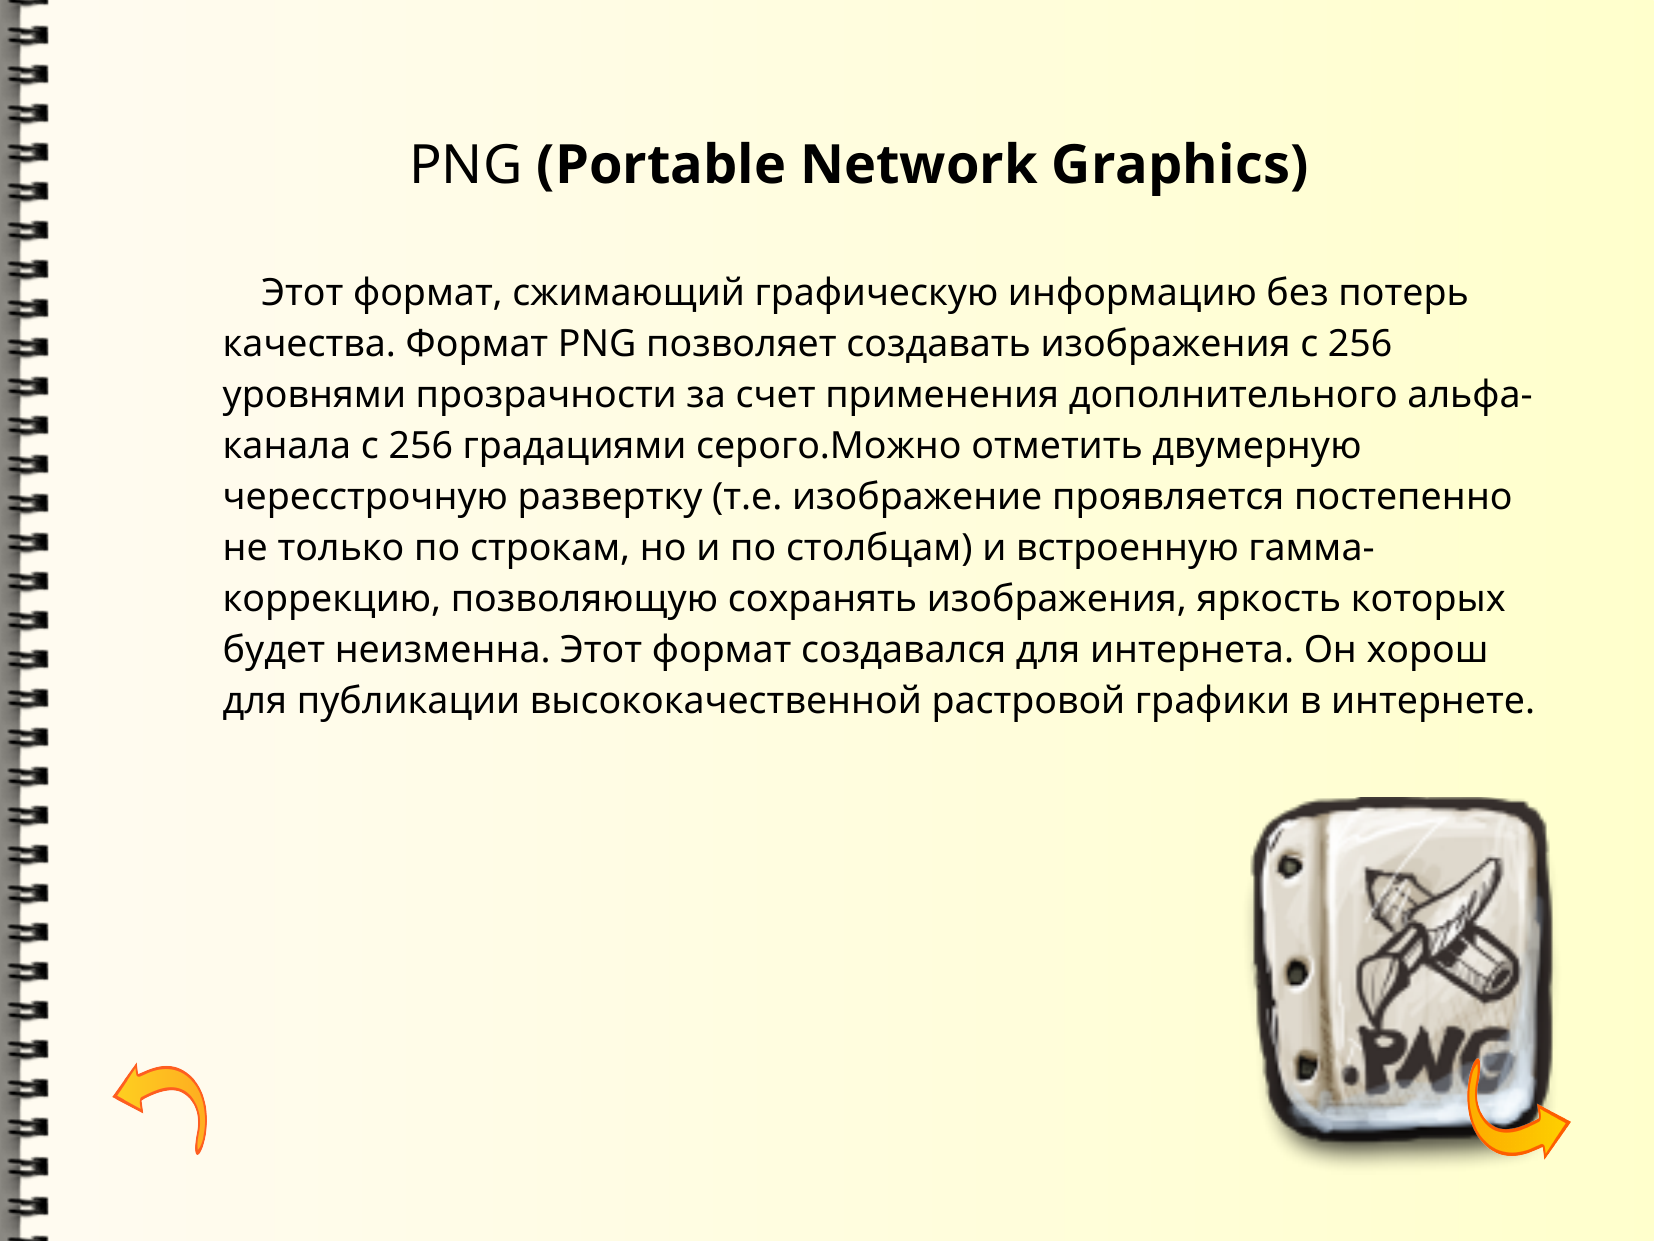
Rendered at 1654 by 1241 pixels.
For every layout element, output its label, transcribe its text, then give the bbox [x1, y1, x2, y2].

picture [1210, 797, 1595, 1175]
list Этот формат, сжимающий графическую информацию без потерь качества. Формат PNG позволяет создавать изображения с 256 уровнями прозрачности за счет применения дополнительного альфа-канала с 256 градациями серого.Можно отметить двумерную чересстрочную развертку (т.е. изображение проявляется постепенно не только по строкам, но и по столбцам) и встроенную гамма-коррекцию, позволяющую сохранять изображения, яркость которых будет неизменна. Этот формат создавался для интернета. Он хорош для публикации высококачественной растровой графики в интернете. [147, 265, 1560, 1047]
picture [0, 0, 1654, 1241]
title PNG (Portable Network Graphics) [123, 59, 1536, 267]
picture [112, 1062, 207, 1156]
